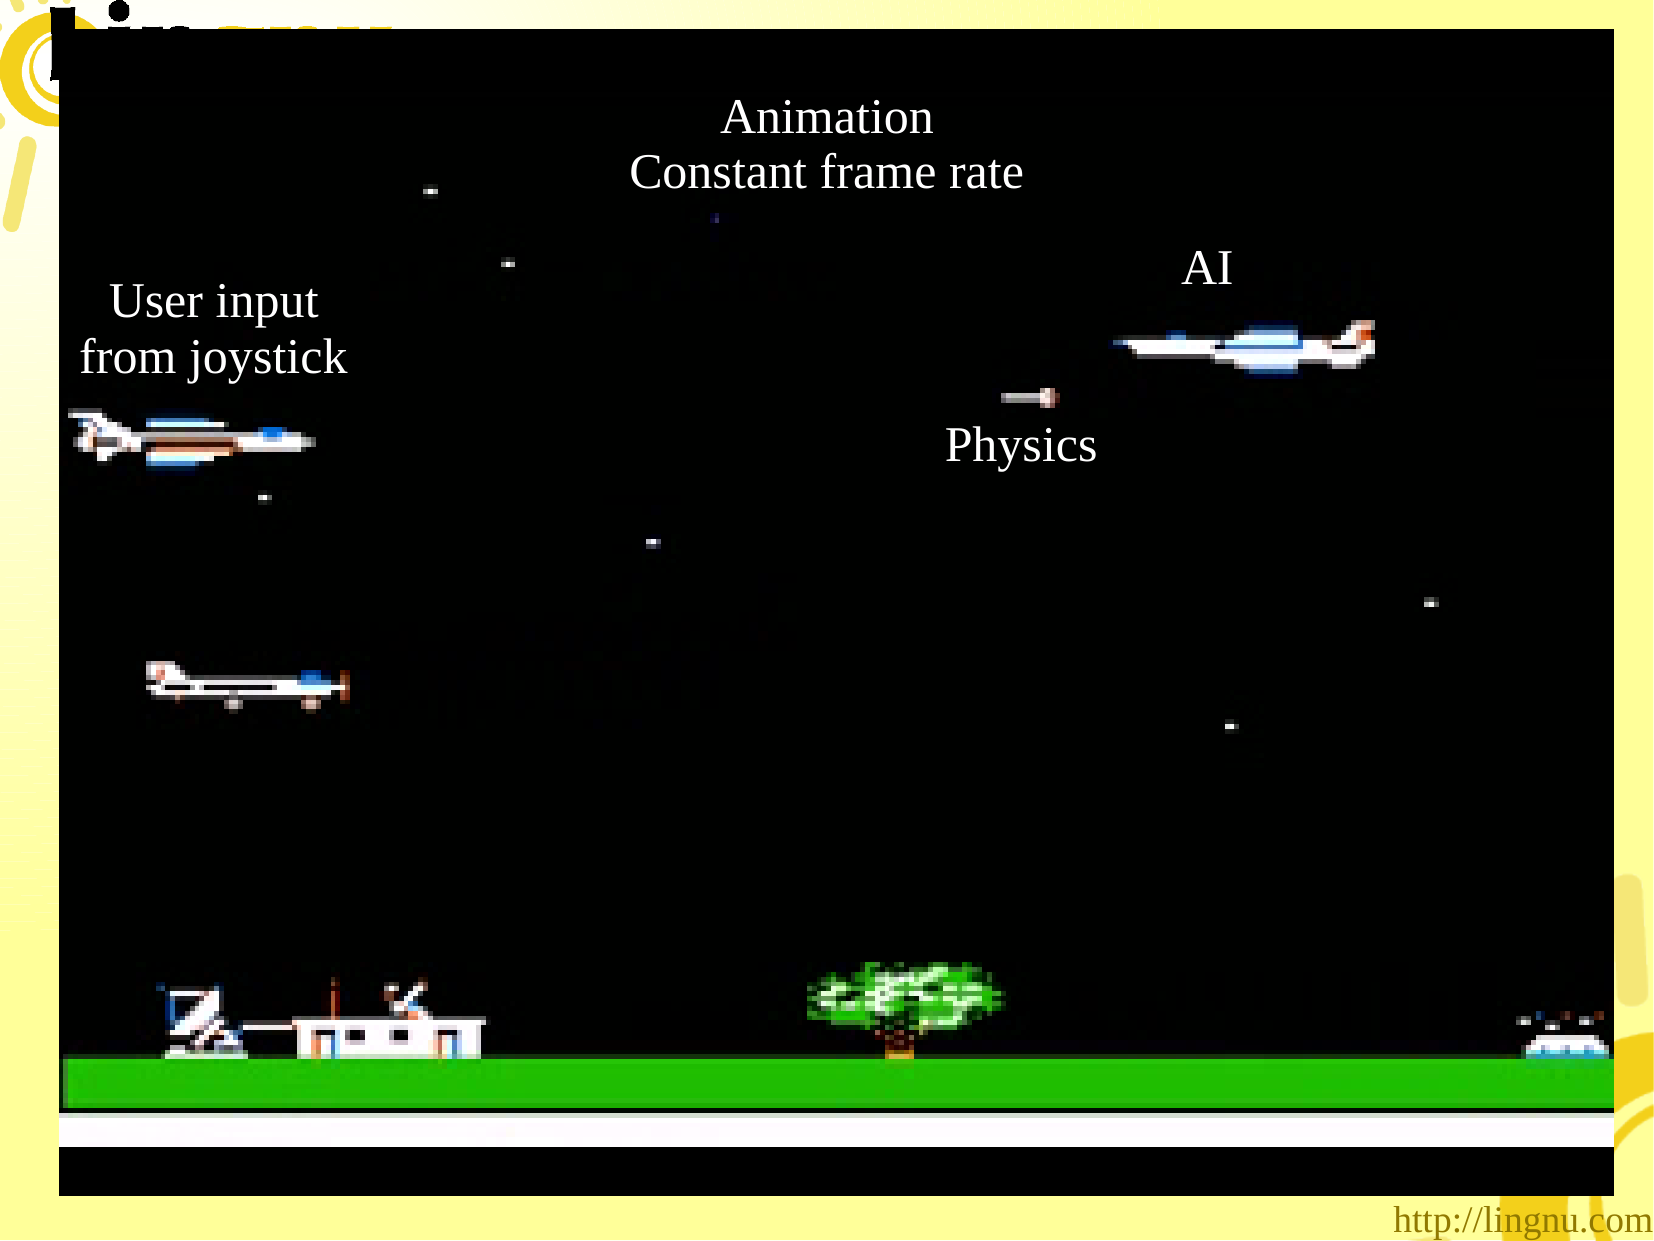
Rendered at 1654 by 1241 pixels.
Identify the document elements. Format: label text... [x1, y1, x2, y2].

picture [0, 0, 1654, 1241]
text_box Physics [944, 417, 1099, 473]
text_box User input from joystick [79, 273, 348, 384]
text_box Animation Constant frame rate [629, 88, 1025, 200]
text_box AI [1181, 239, 1234, 296]
